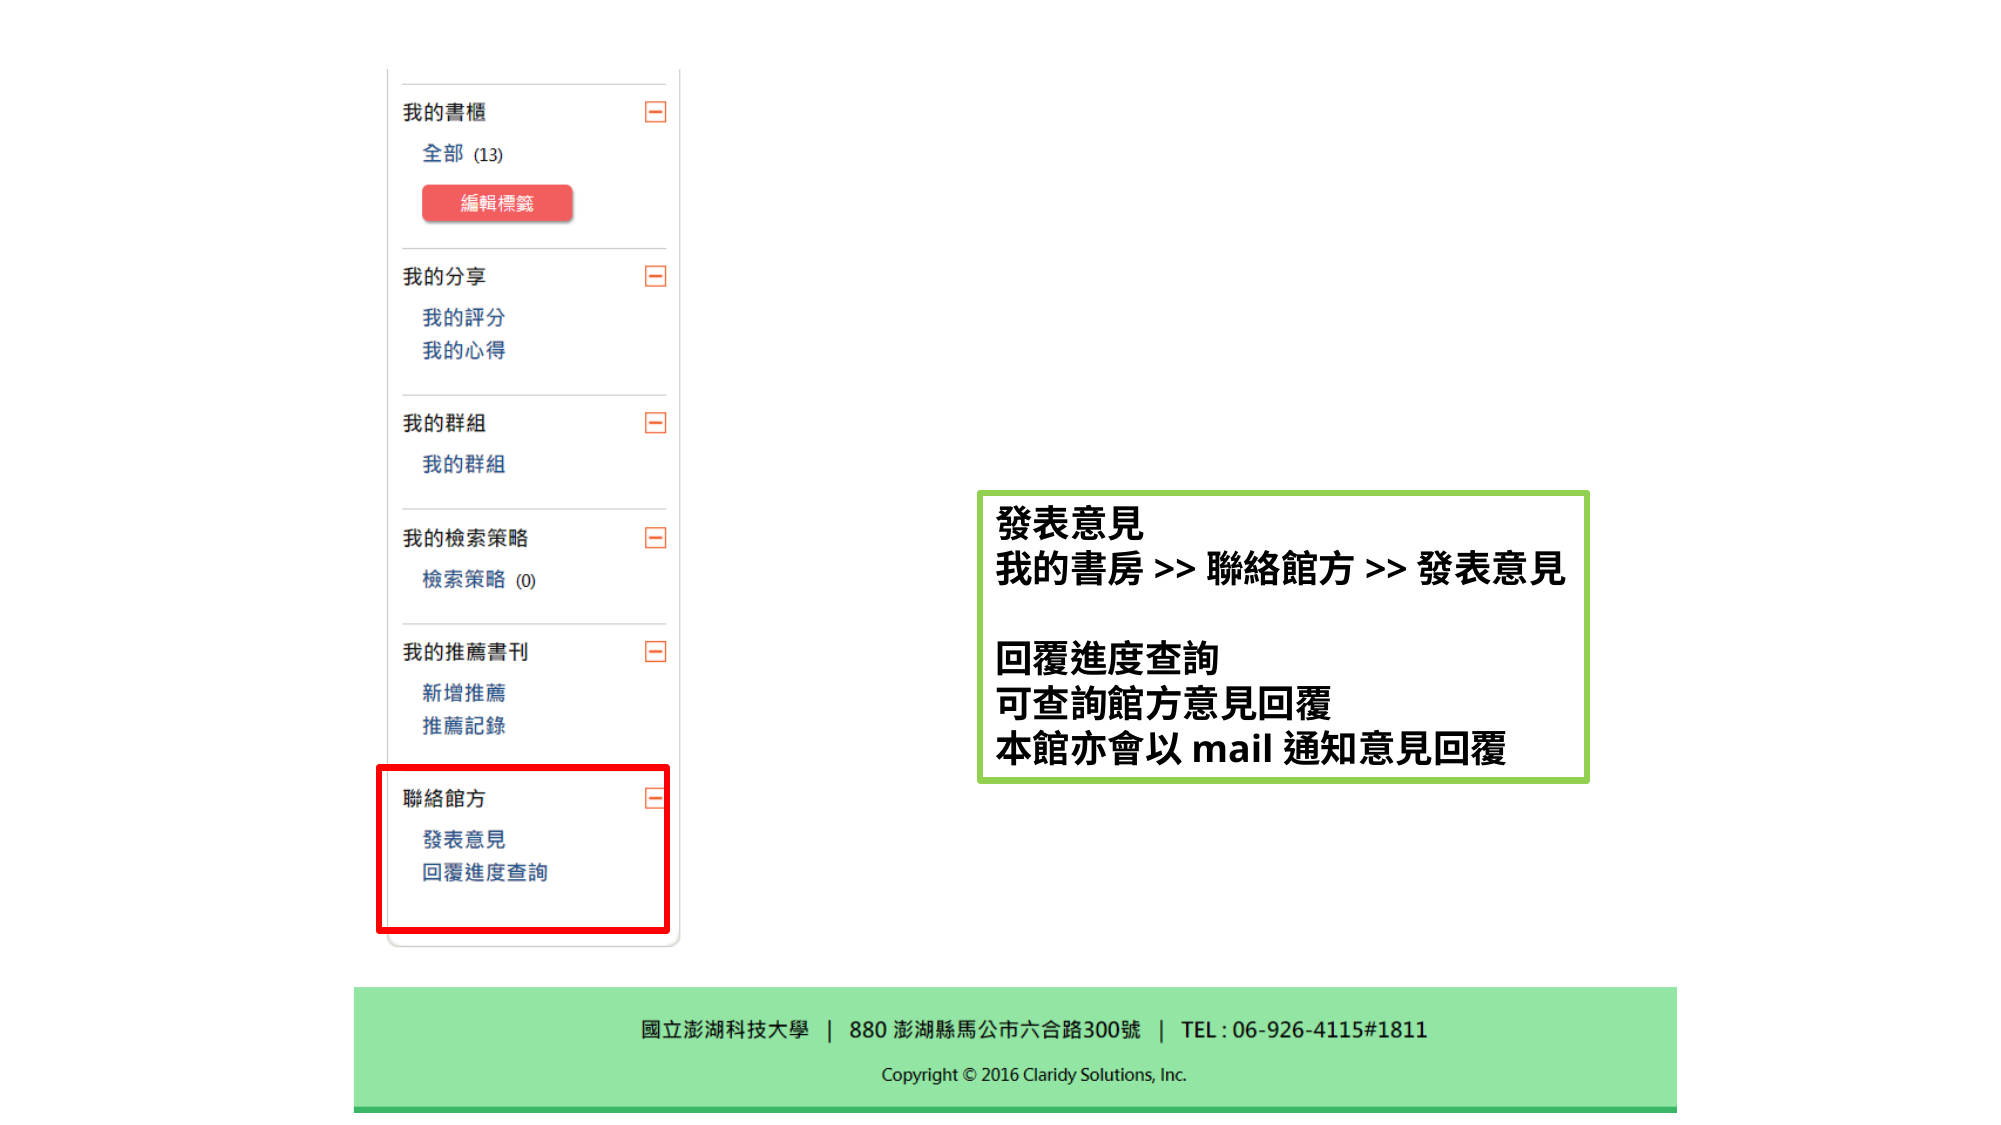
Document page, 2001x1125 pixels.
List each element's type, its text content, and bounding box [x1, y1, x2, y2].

text_box [378, 767, 668, 931]
picture [353, 69, 1677, 1113]
text_box 發表意見 我的書房>>聯絡館方>>發表意見 回覆進度查詢 可查詢館方意見回覆 本館亦會以mail通知意見回覆 [980, 492, 1588, 781]
